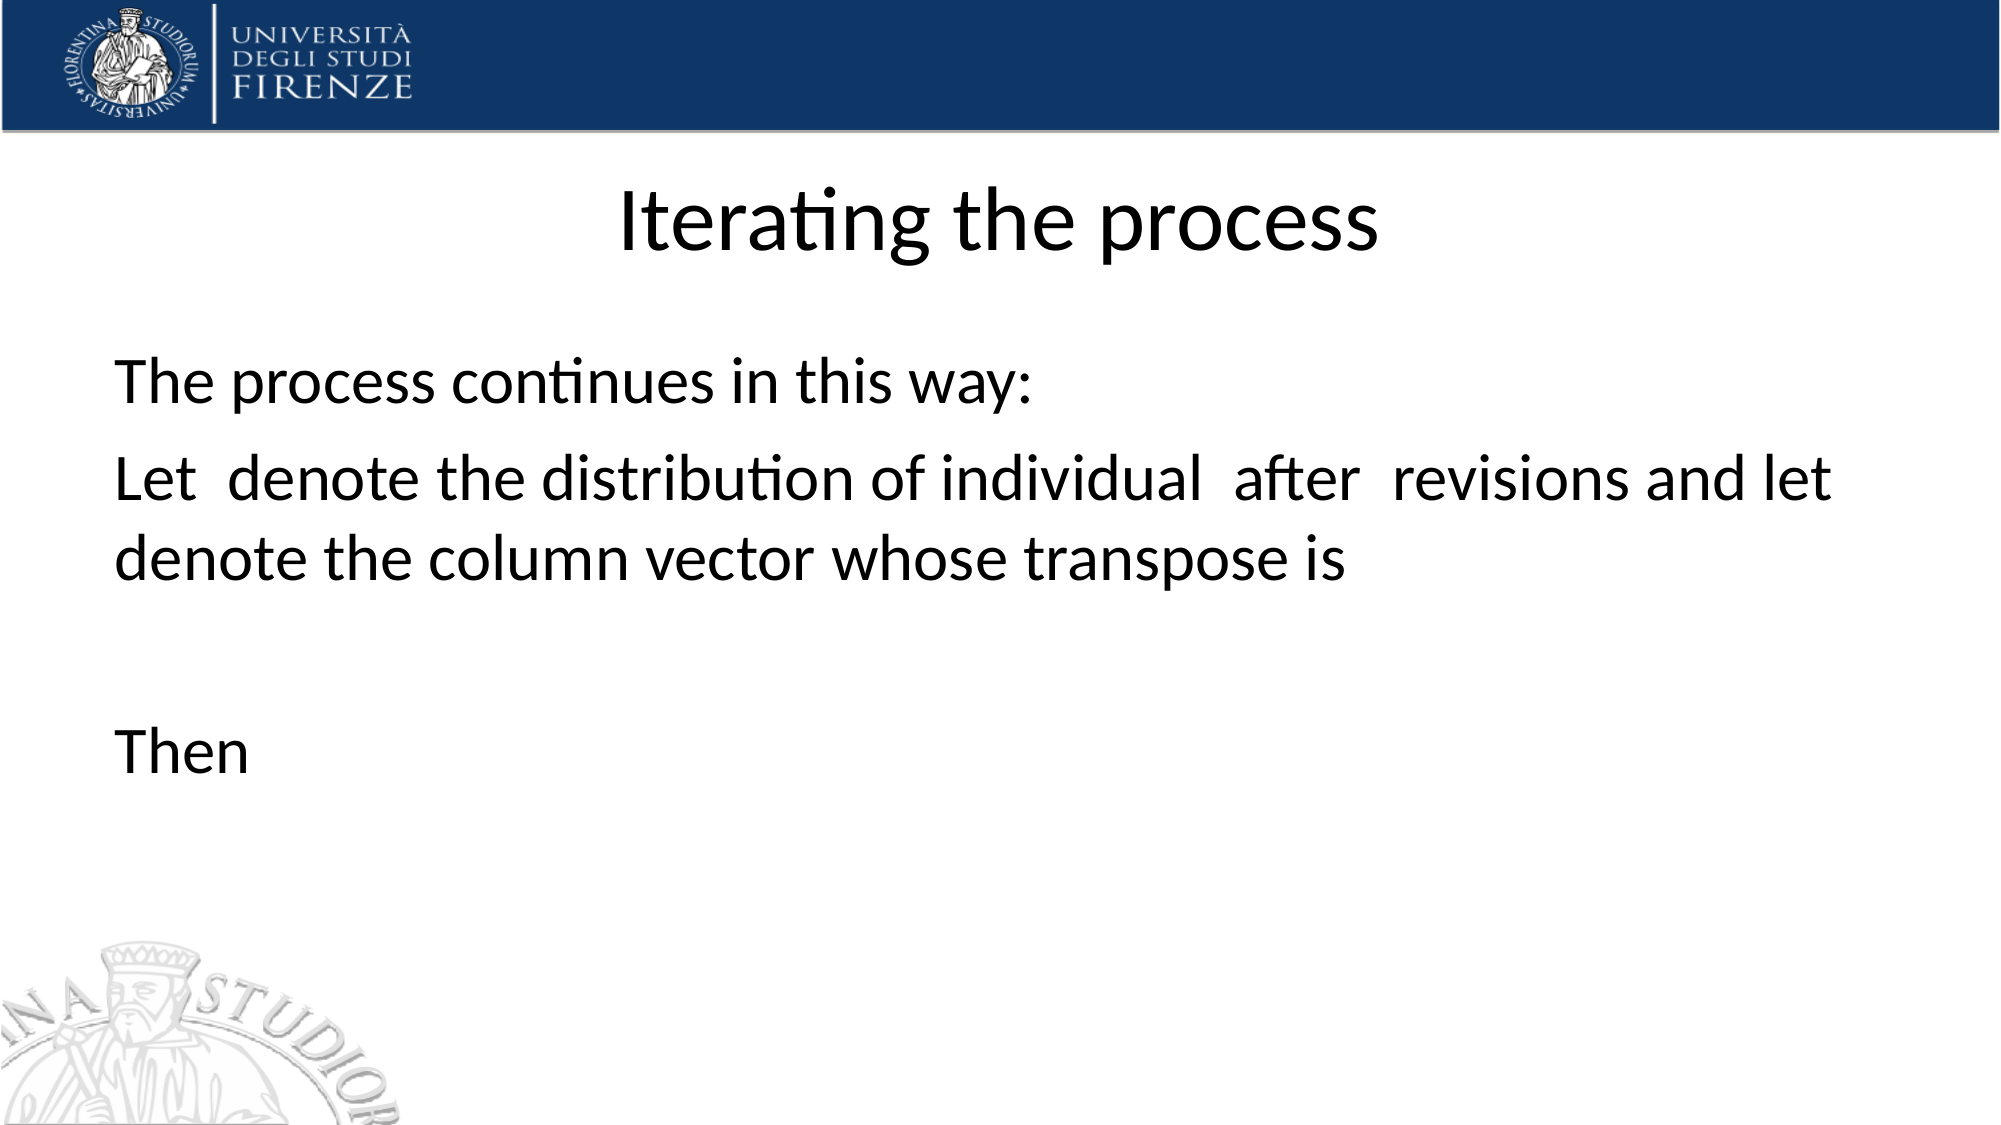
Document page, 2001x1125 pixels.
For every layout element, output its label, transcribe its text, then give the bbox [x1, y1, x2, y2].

list The process continues in this way: Let denote the distribution of individual after revisions and let denote the column vector whose transpose is Then [99, 329, 1900, 1005]
title Iterating the process [99, 120, 1900, 308]
